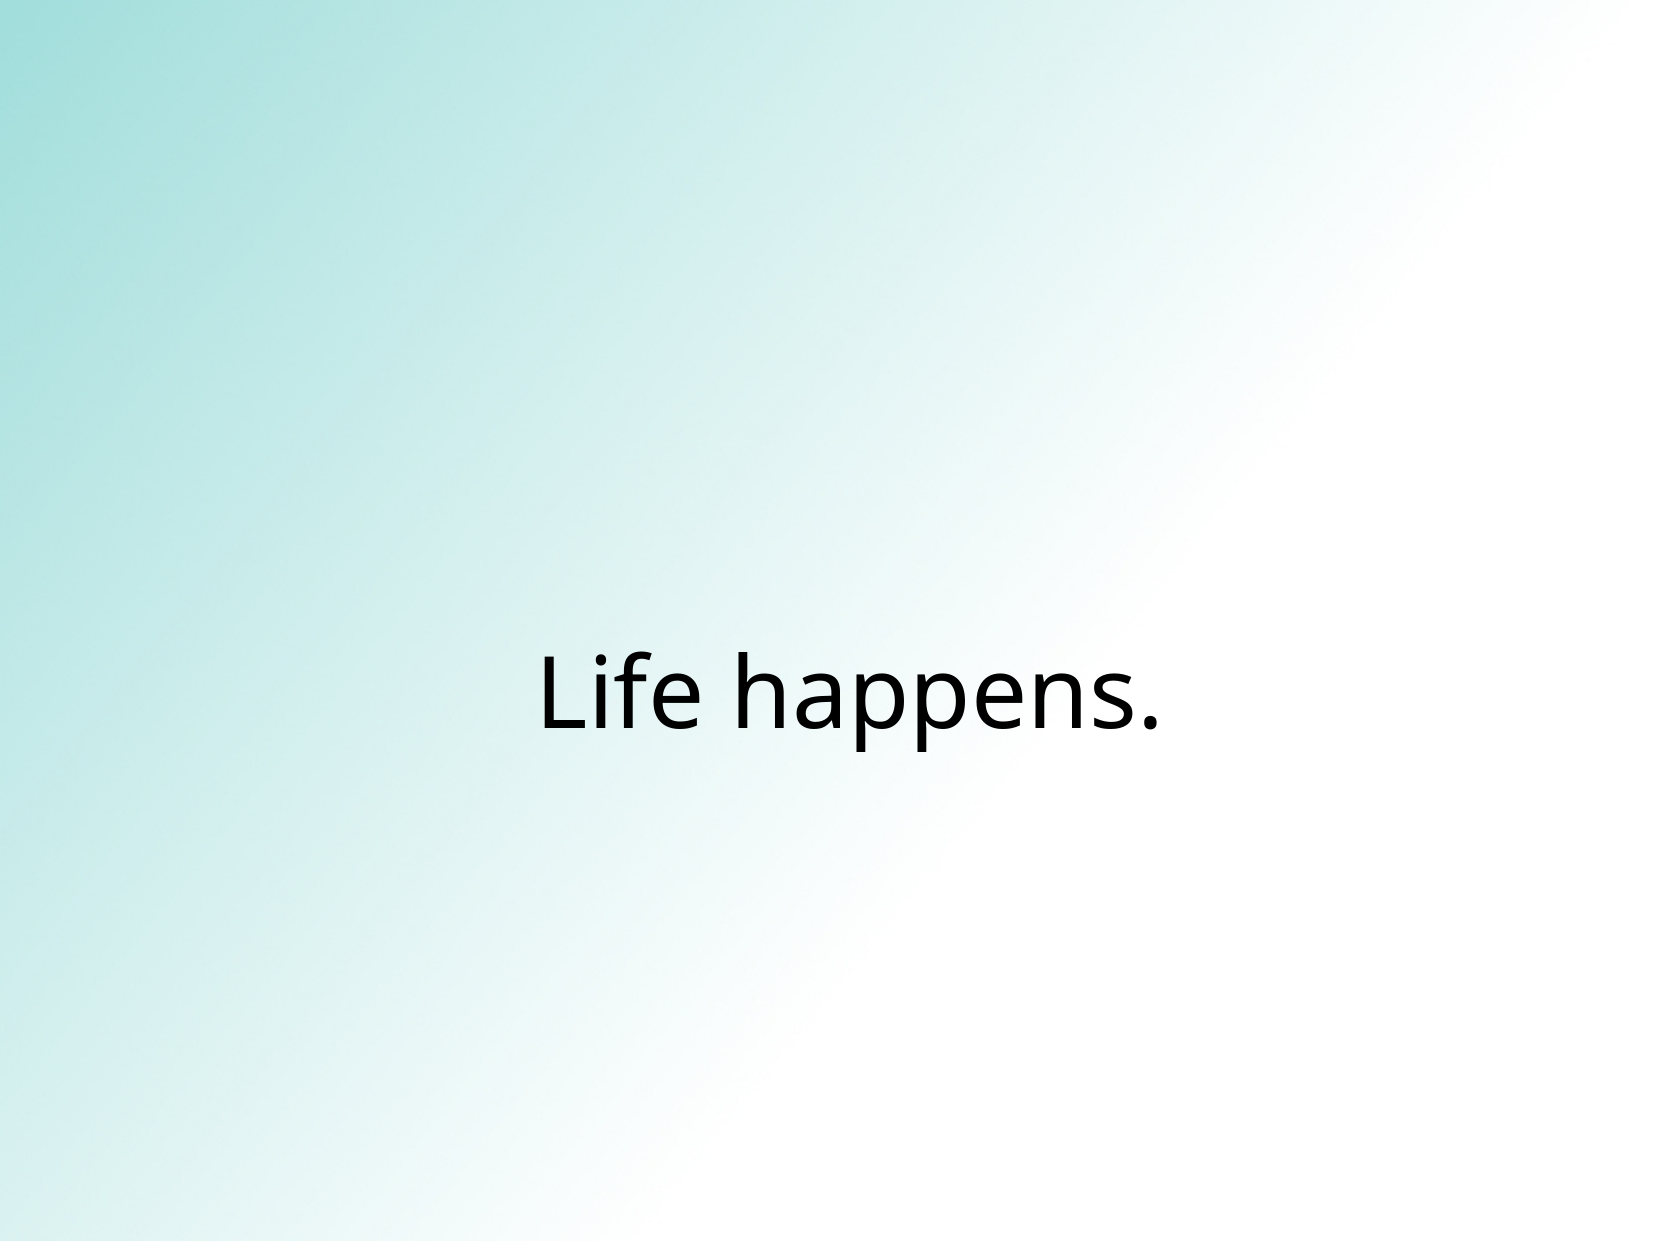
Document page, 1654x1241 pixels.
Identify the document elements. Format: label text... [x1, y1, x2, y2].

subtitle Life happens. [106, 209, 1595, 1170]
picture [0, 0, 1654, 1241]
